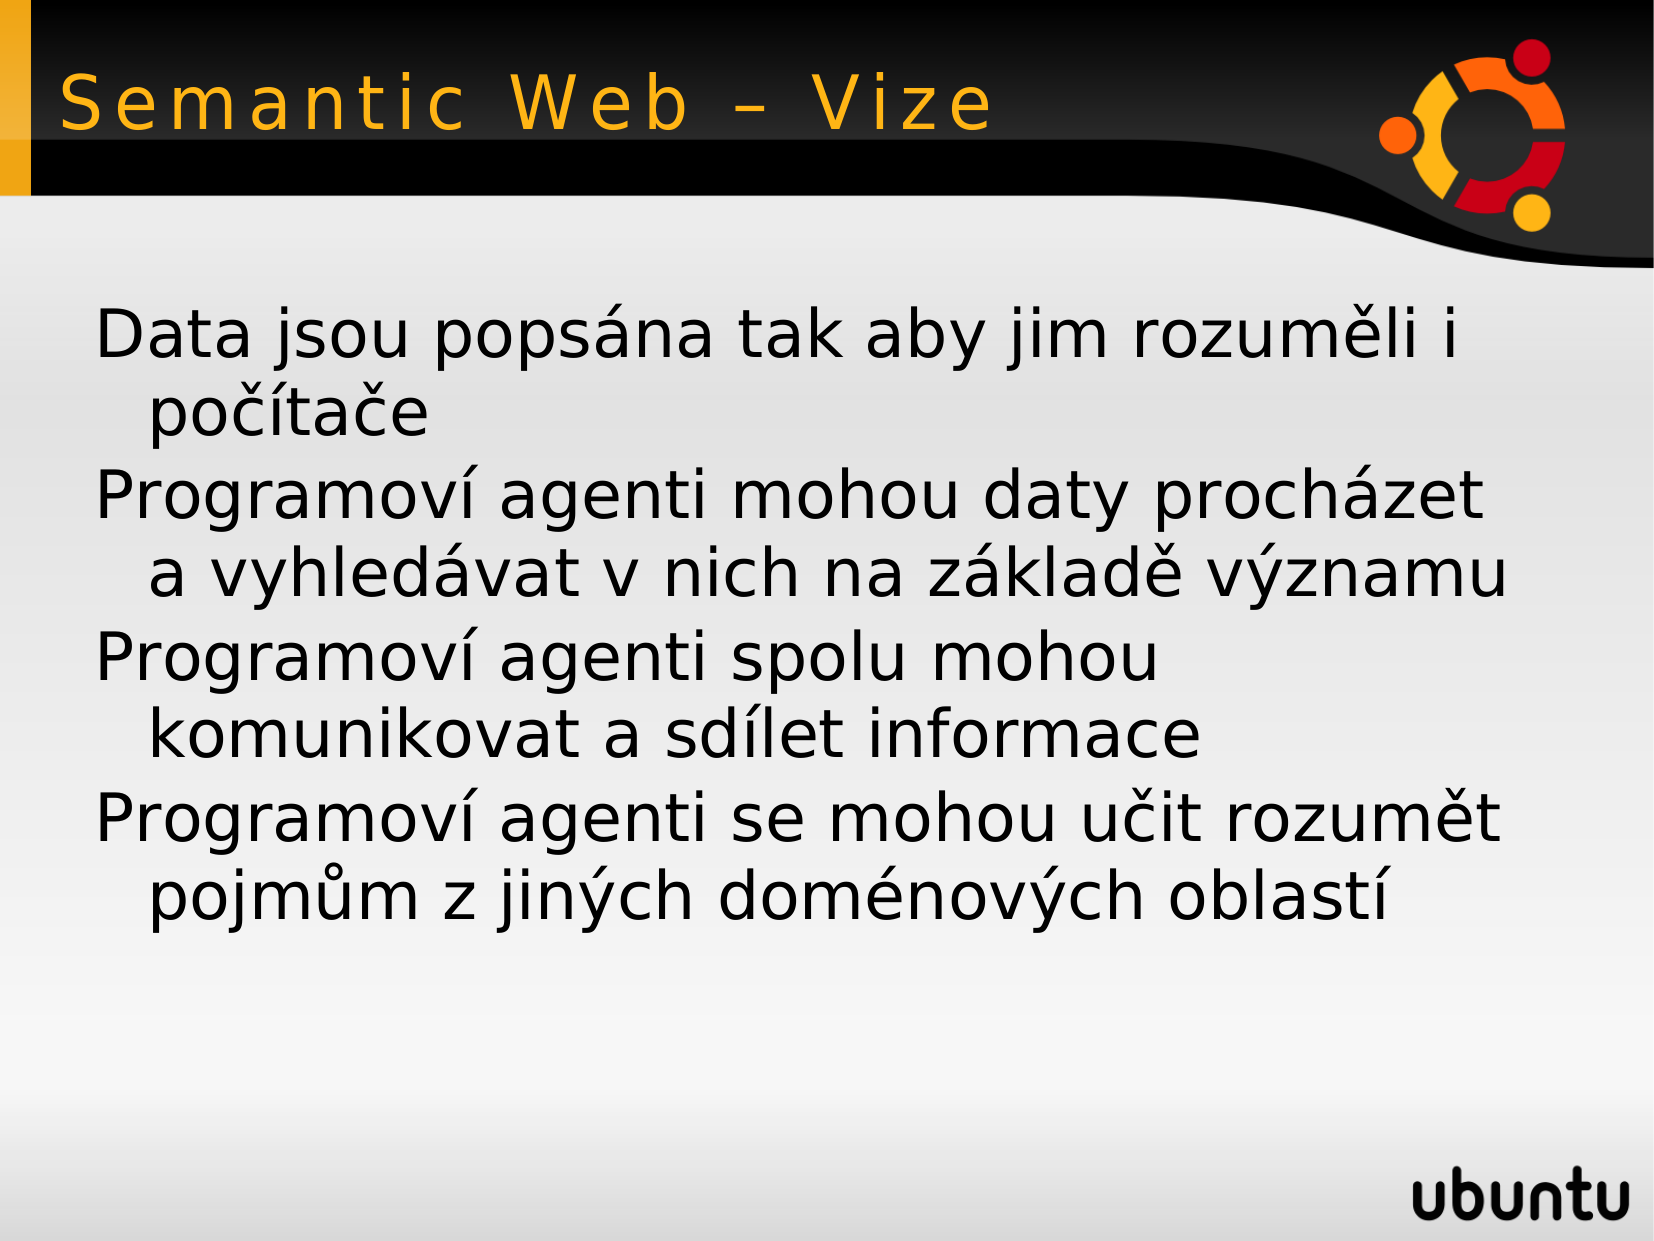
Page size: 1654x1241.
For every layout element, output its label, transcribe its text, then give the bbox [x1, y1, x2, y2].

picture [0, 0, 1654, 1241]
list Data jsou popsána tak aby jim rozuměli i počítače Programoví agenti mohou daty procházet a vyhledávat v nich na základě významu Programoví agenti spolu mohou komunikovat a sdílet informace Programoví agenti se mohou učit rozumět pojmům z jiných doménových oblastí [76, 295, 1565, 1114]
title Semantic Web – Vize [59, 29, 1270, 178]
